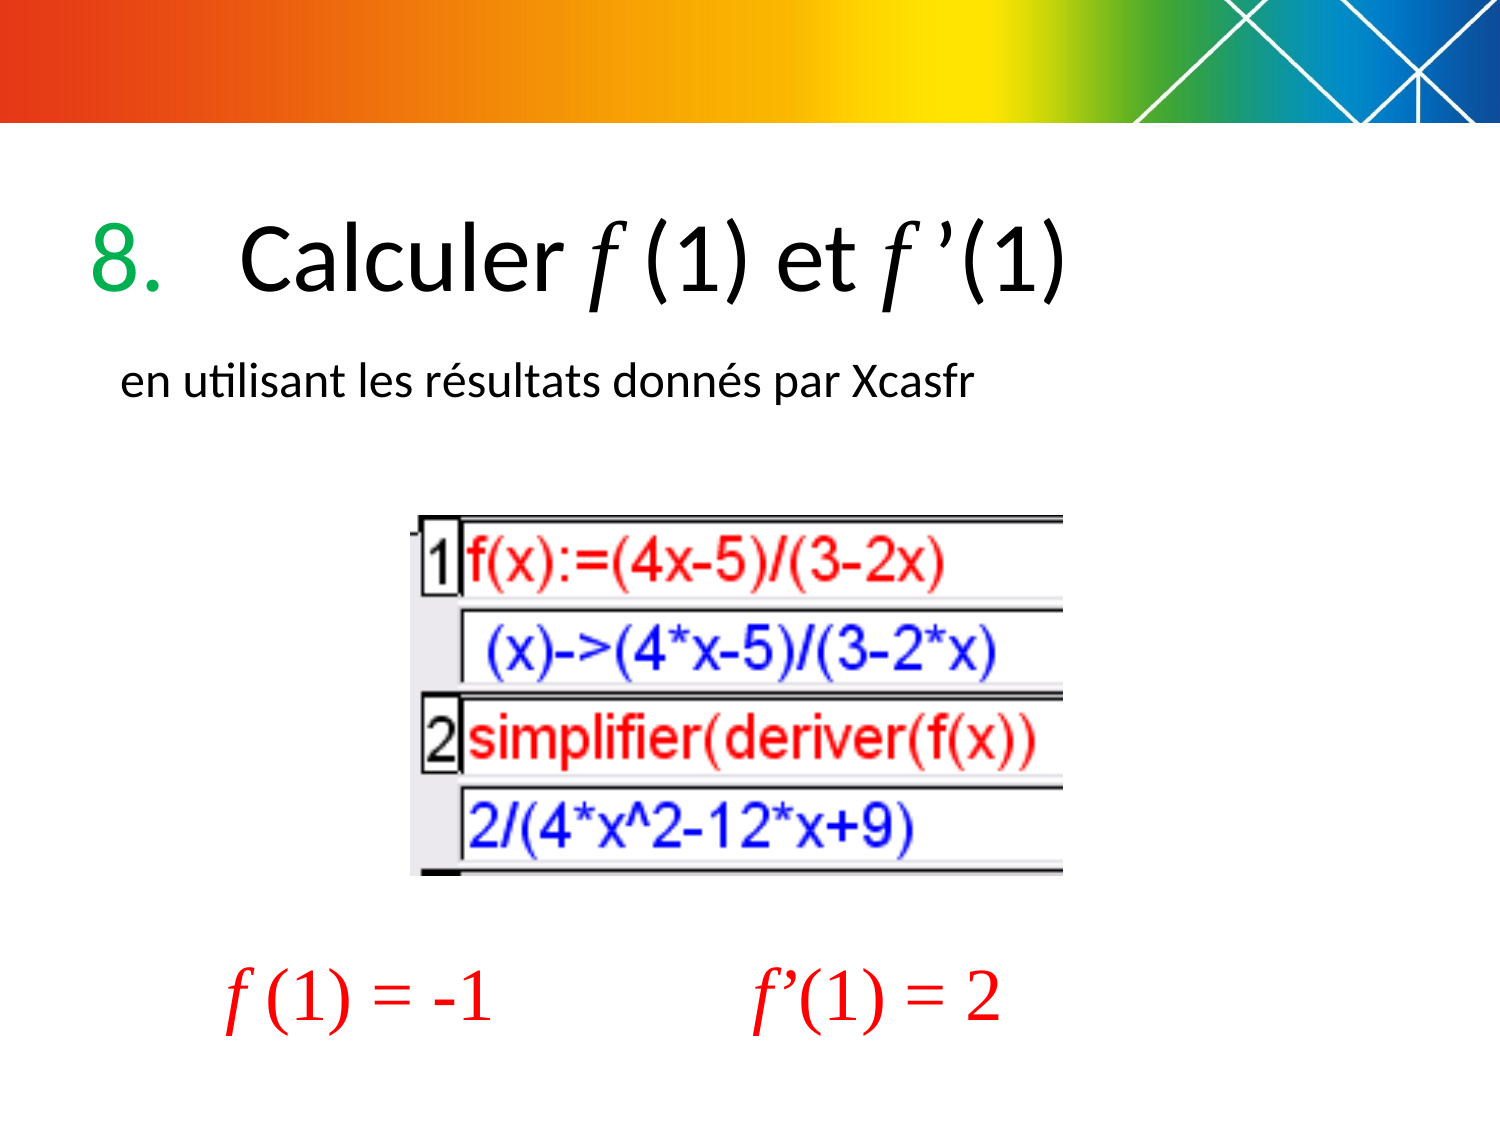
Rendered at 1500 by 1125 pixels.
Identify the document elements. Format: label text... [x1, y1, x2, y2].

text_box Calculer f (1) et f ’(1) [75, 164, 1500, 339]
picture [1340, 0, 1500, 123]
picture [0, 0, 1359, 123]
text_box en utilisant les résultats donnés par Xcasfr [105, 339, 1102, 416]
text_box f (1) = -1 [210, 937, 633, 1043]
text_box f’(1) = 2 [738, 937, 1161, 1043]
picture [410, 515, 1063, 876]
